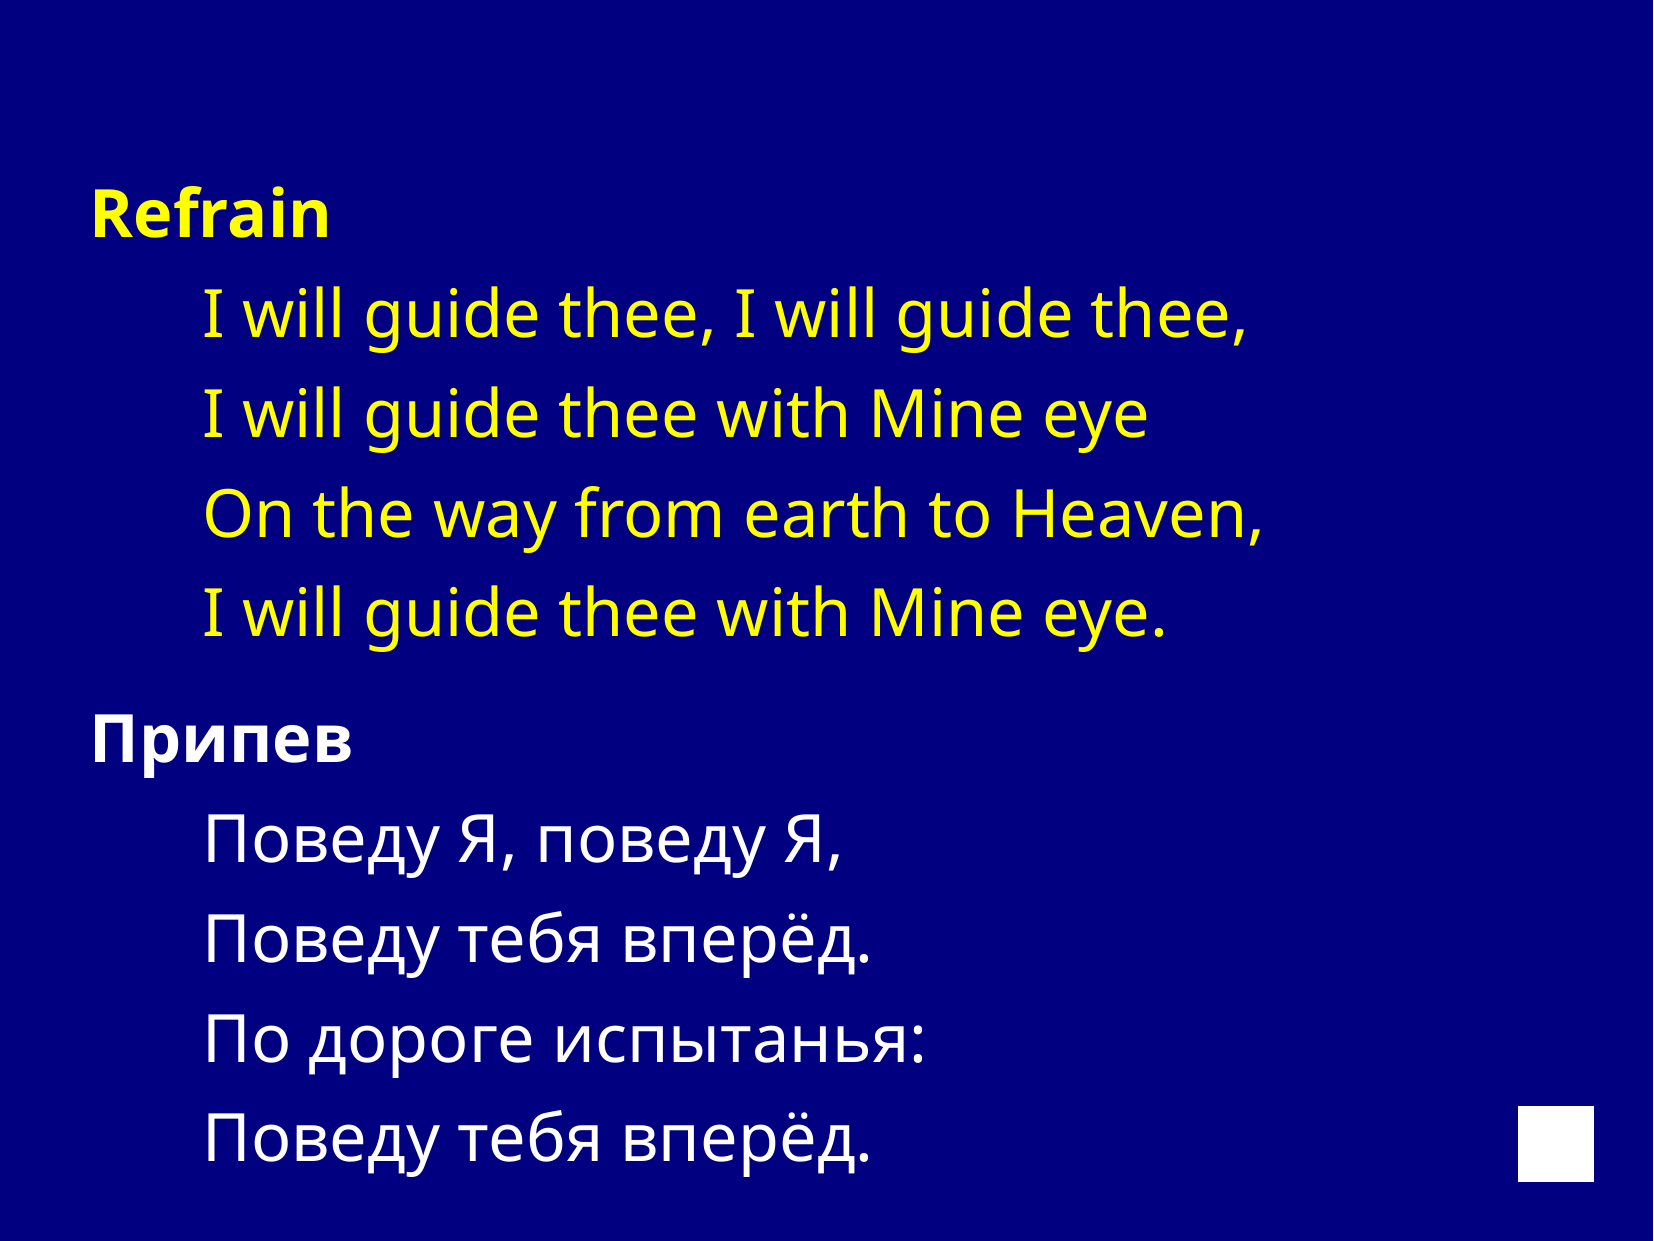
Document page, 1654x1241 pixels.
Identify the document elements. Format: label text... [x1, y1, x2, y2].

text_box Refrain I will guide thee, I will guide thee, I will guide thee with Mine eye On the way from earth to Heaven, I will guide thee with Mine eye. [75, 150, 1576, 638]
text_box [1518, 1106, 1594, 1182]
text_box Припев Поведу Я, поведу Я, Поведу тебя вперёд. По дороге испытанья: Поведу тебя вперёд. [75, 675, 1576, 1163]
